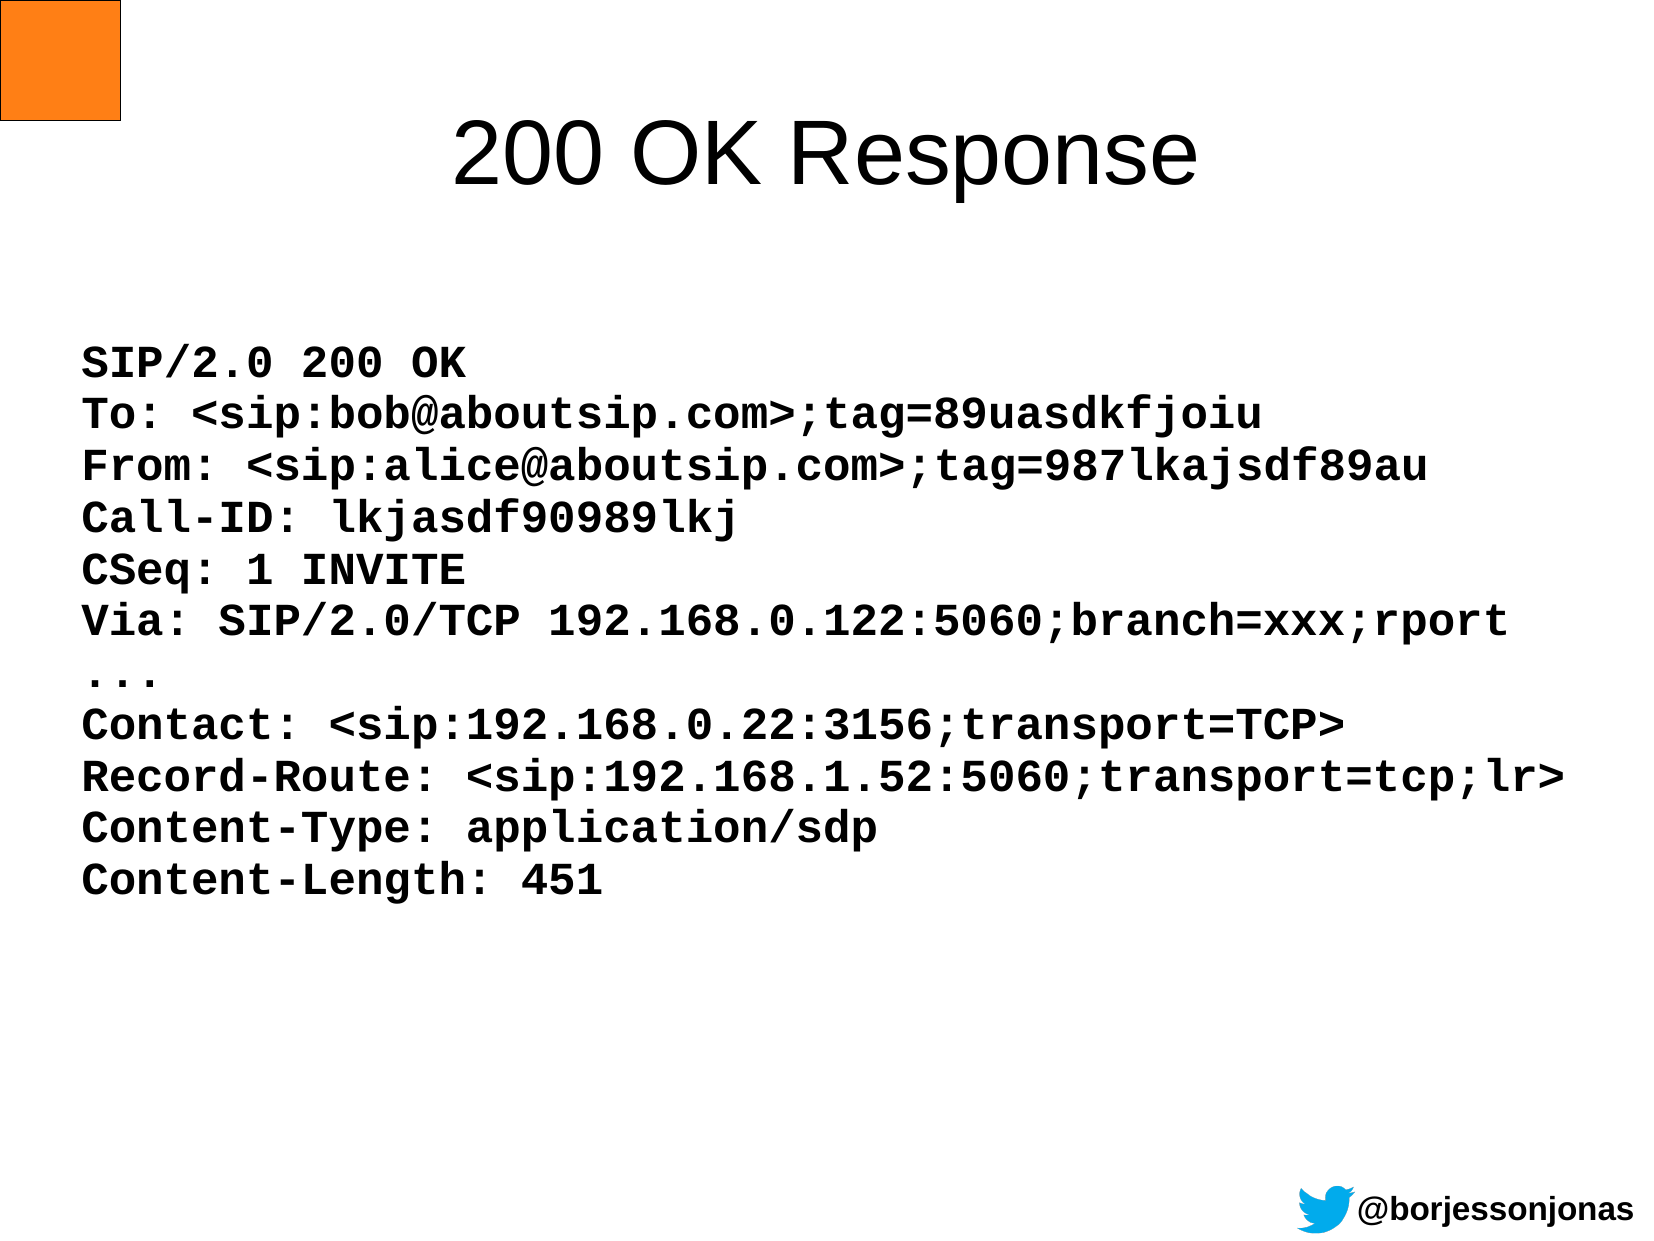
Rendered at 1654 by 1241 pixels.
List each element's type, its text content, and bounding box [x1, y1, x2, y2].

text_box SIP/2.0 200 OK To: <sip:bob@aboutsip.com>;tag=89uasdkfjoiu From: <sip:alice@aboutsip.com>;tag=987lkajsdf89au Call-ID: lkjasdf90989lkj CSeq: 1 INVITE Via: SIP/2.0/TCP 192.168.0.122:5060;branch=xxx;rport ... Contact: <sip:192.168.0.22:3156;transport=TCP> Record-Route: <sip:192.168.1.52:5060;transport=tcp;lr> Content-Type: application/sdp Content-Length: 451 [81, 339, 1596, 979]
title 200 OK Response [82, 49, 1571, 257]
picture [1277, 1160, 1375, 1241]
